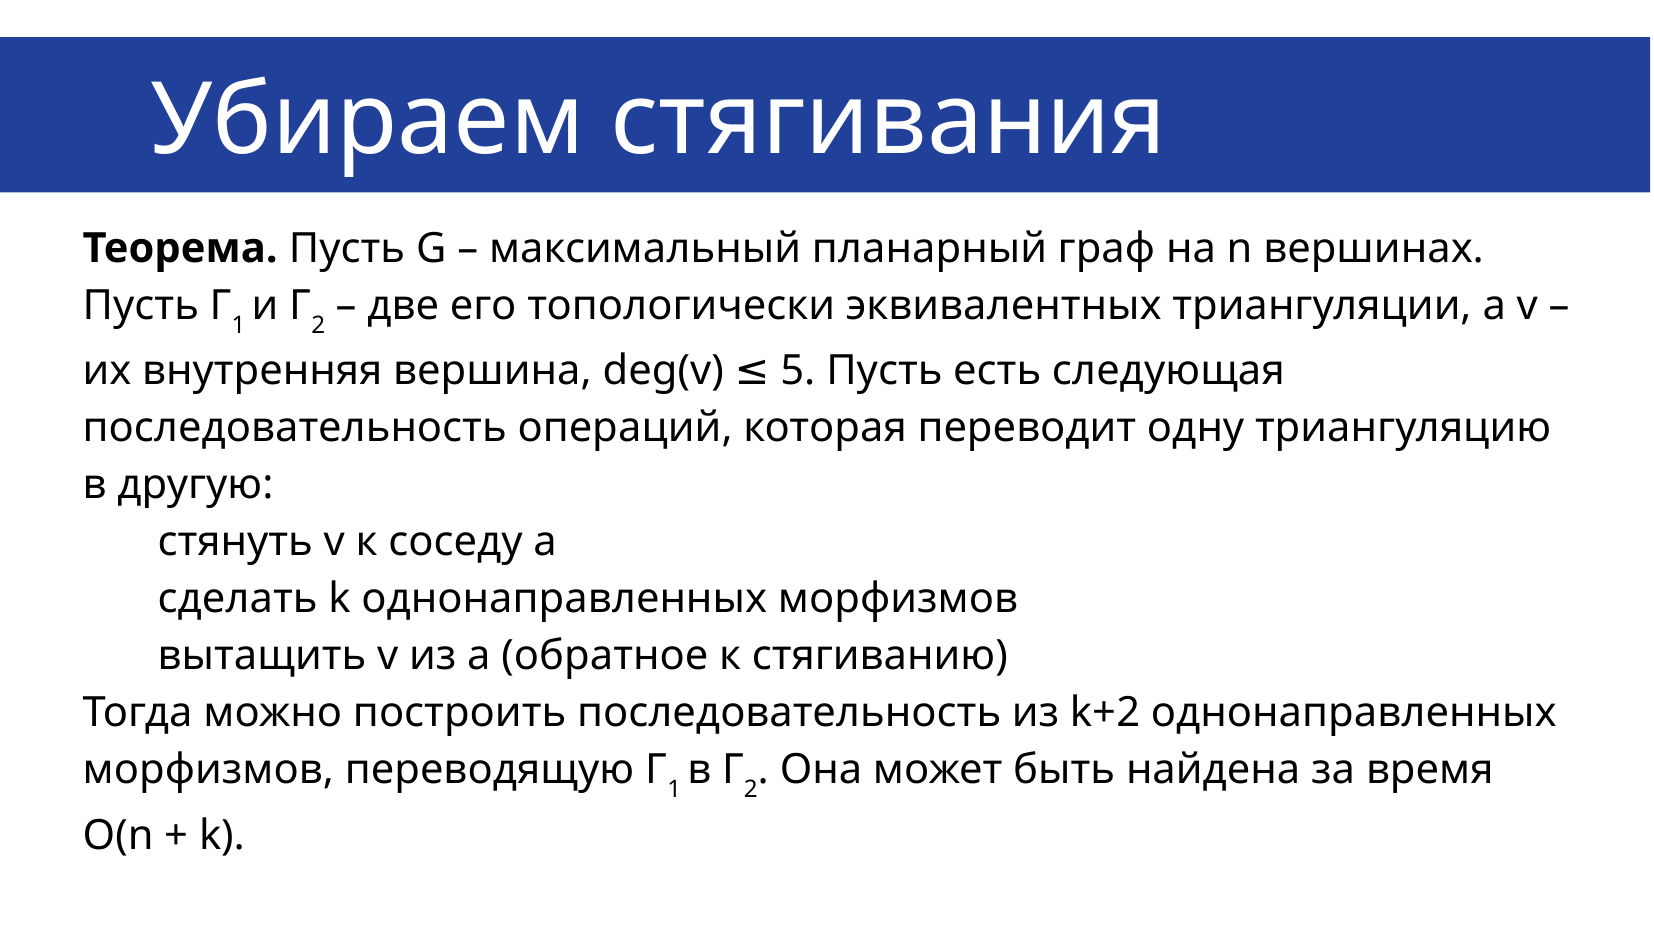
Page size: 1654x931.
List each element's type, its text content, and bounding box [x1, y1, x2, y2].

subtitle Теорема. Пусть G – максимальный планарный граф на n вершинах. Пусть Г1 и Г2 – две его топологически эквивалентных триангуляции, а v – их внутренняя вершина, deg(v) ≤ 5. Пусть есть следующая последовательность операций, которая переводит одну триангуляцию в другую: стянуть v к соседу a сделать k однонаправленных морфизмов вытащить v из a (обратное к стягиванию) Тогда можно построить последовательность из k+2 однонаправленных морфизмов, переводящую Г1 в Г2. Она может быть найдена за время O(n + k). [82, 217, 1576, 862]
title Убираем стягивания [0, 37, 1651, 193]
